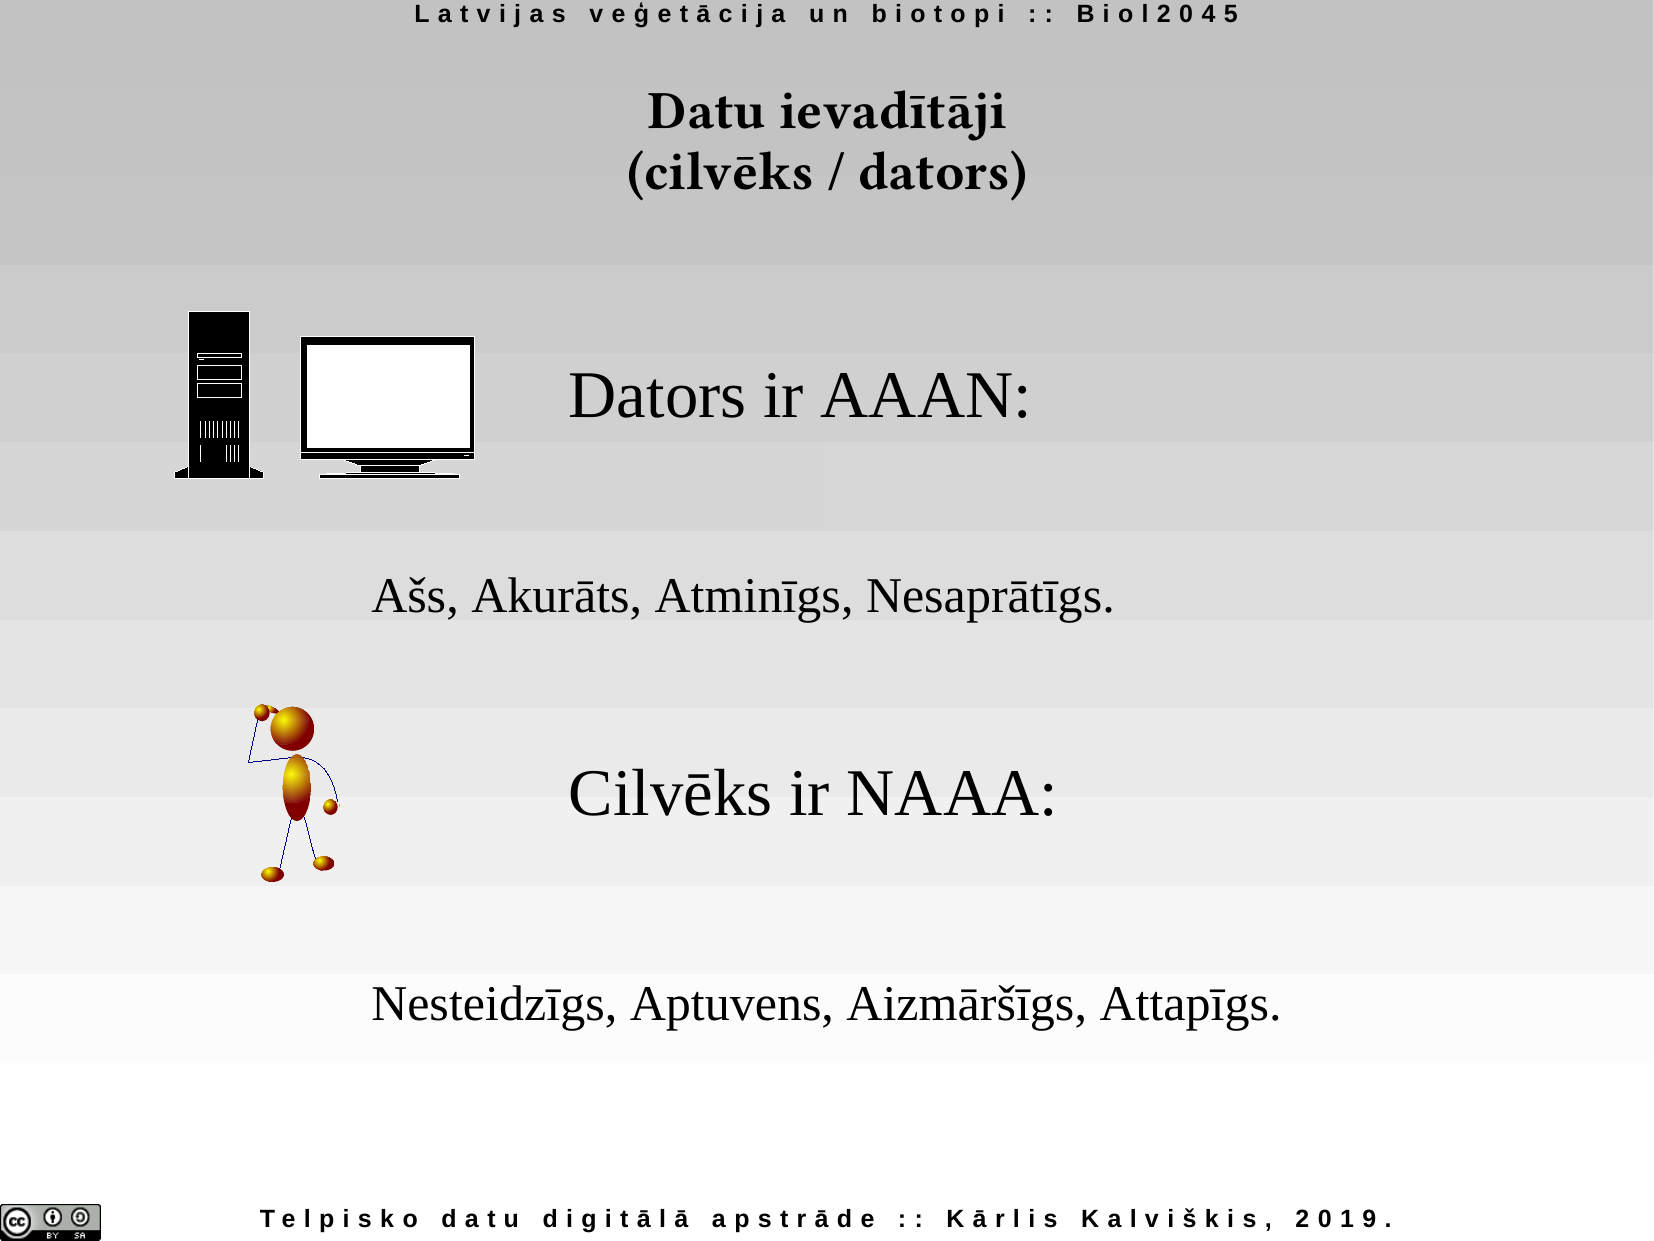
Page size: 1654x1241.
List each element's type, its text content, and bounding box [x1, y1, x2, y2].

text_box Dators ir AAAN: [568, 357, 1165, 433]
text_box Cilvēks ir NAAA: [568, 756, 1131, 831]
text_box [282, 754, 311, 821]
text_box [254, 704, 315, 751]
text_box [174, 311, 264, 479]
text_box [313, 856, 335, 871]
text_box Nesteidzīgs, Aptuvens, Aizmāršīgs, Attapīgs. [371, 975, 1283, 1031]
text_box [261, 867, 284, 882]
text_box [323, 799, 338, 815]
text_box Ašs, Akurāts, Atminīgs, Nesaprātīgs. [371, 568, 1116, 624]
picture [0, 0, 1654, 1241]
title Datu ievadītāji (cilvēks / dators) [59, 37, 1596, 247]
text_box [300, 336, 475, 479]
